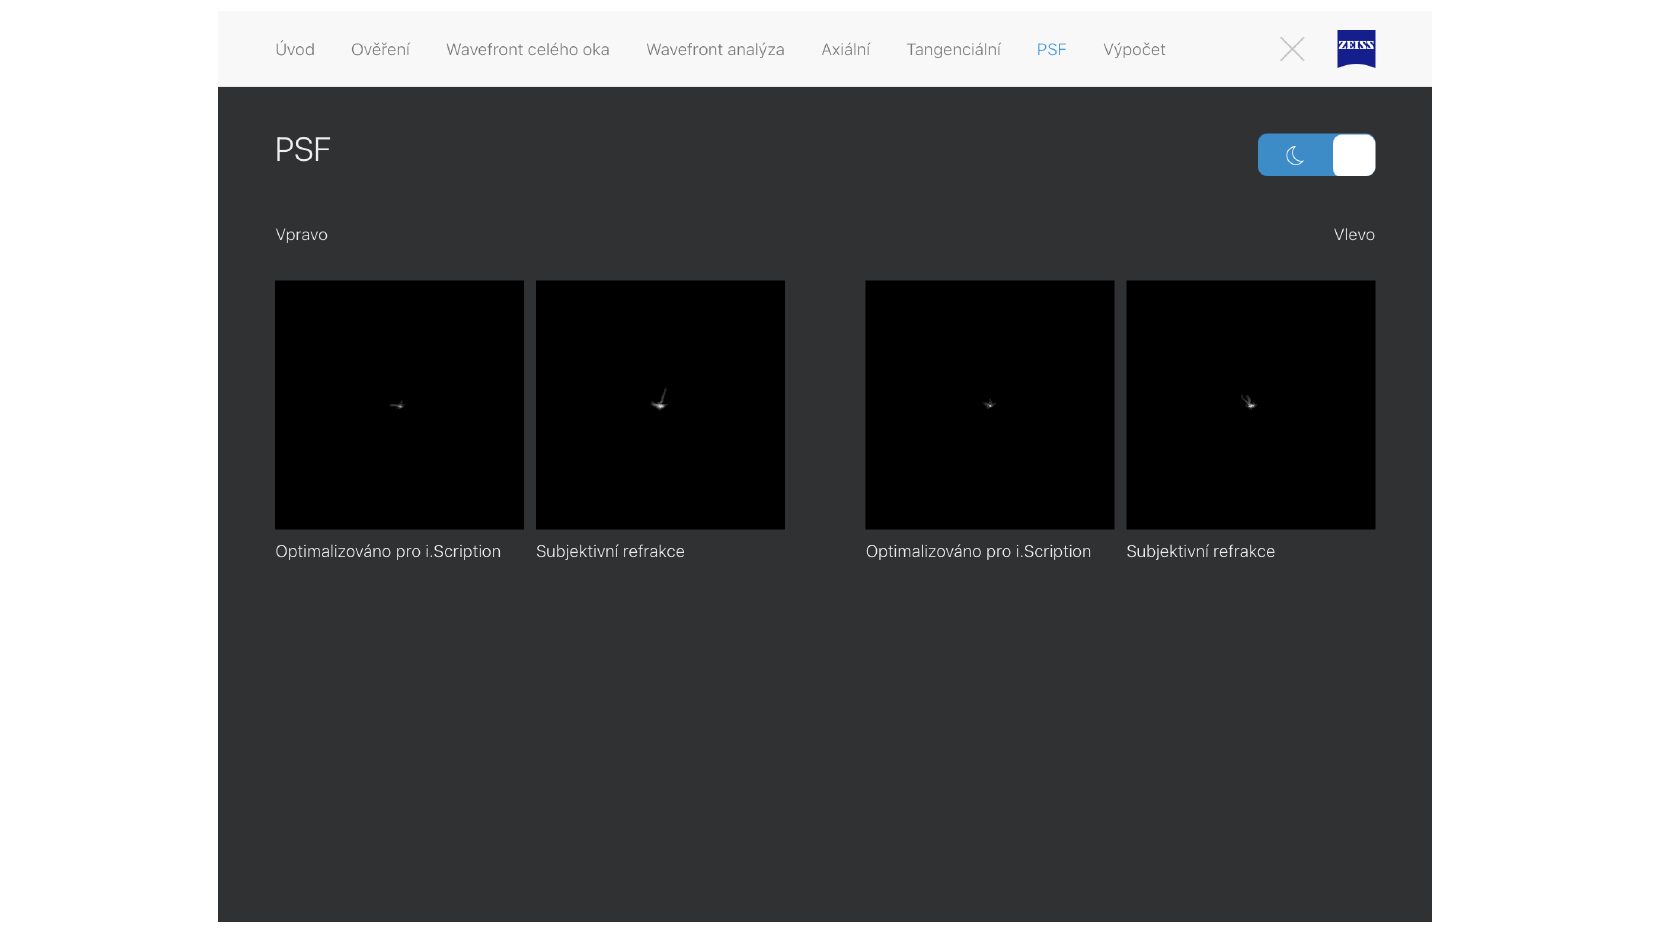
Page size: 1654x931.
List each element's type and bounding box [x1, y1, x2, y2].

picture [218, 11, 1432, 922]
